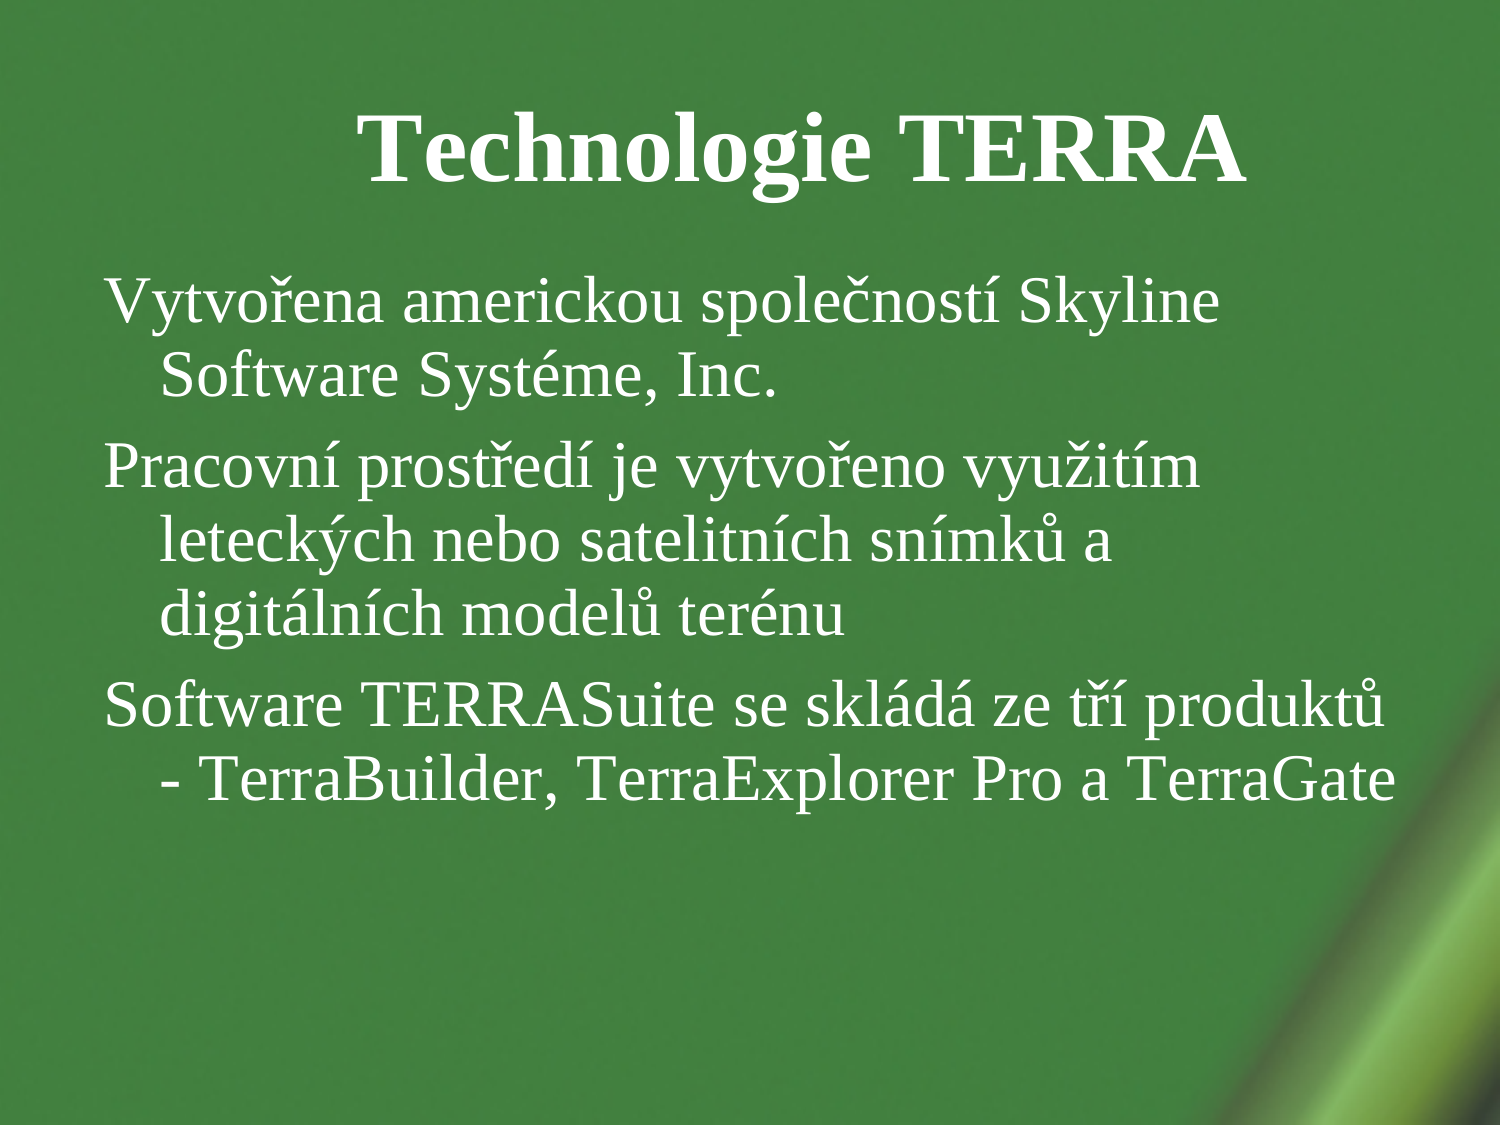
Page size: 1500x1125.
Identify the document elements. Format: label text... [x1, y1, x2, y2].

list Vytvořena americkou společností Skyline Software Systéme, Inc. Pracovní prostředí je vytvořeno využitím leteckých nebo satelitních snímků a digitálních modelů terénu Software TERRASuite se skládá ze tří produktů - TerraBuilder, TerraExplorer Pro a TerraGate [88, 255, 1423, 1012]
title Technologie TERRA [289, 66, 1317, 229]
picture [0, 0, 1500, 1125]
